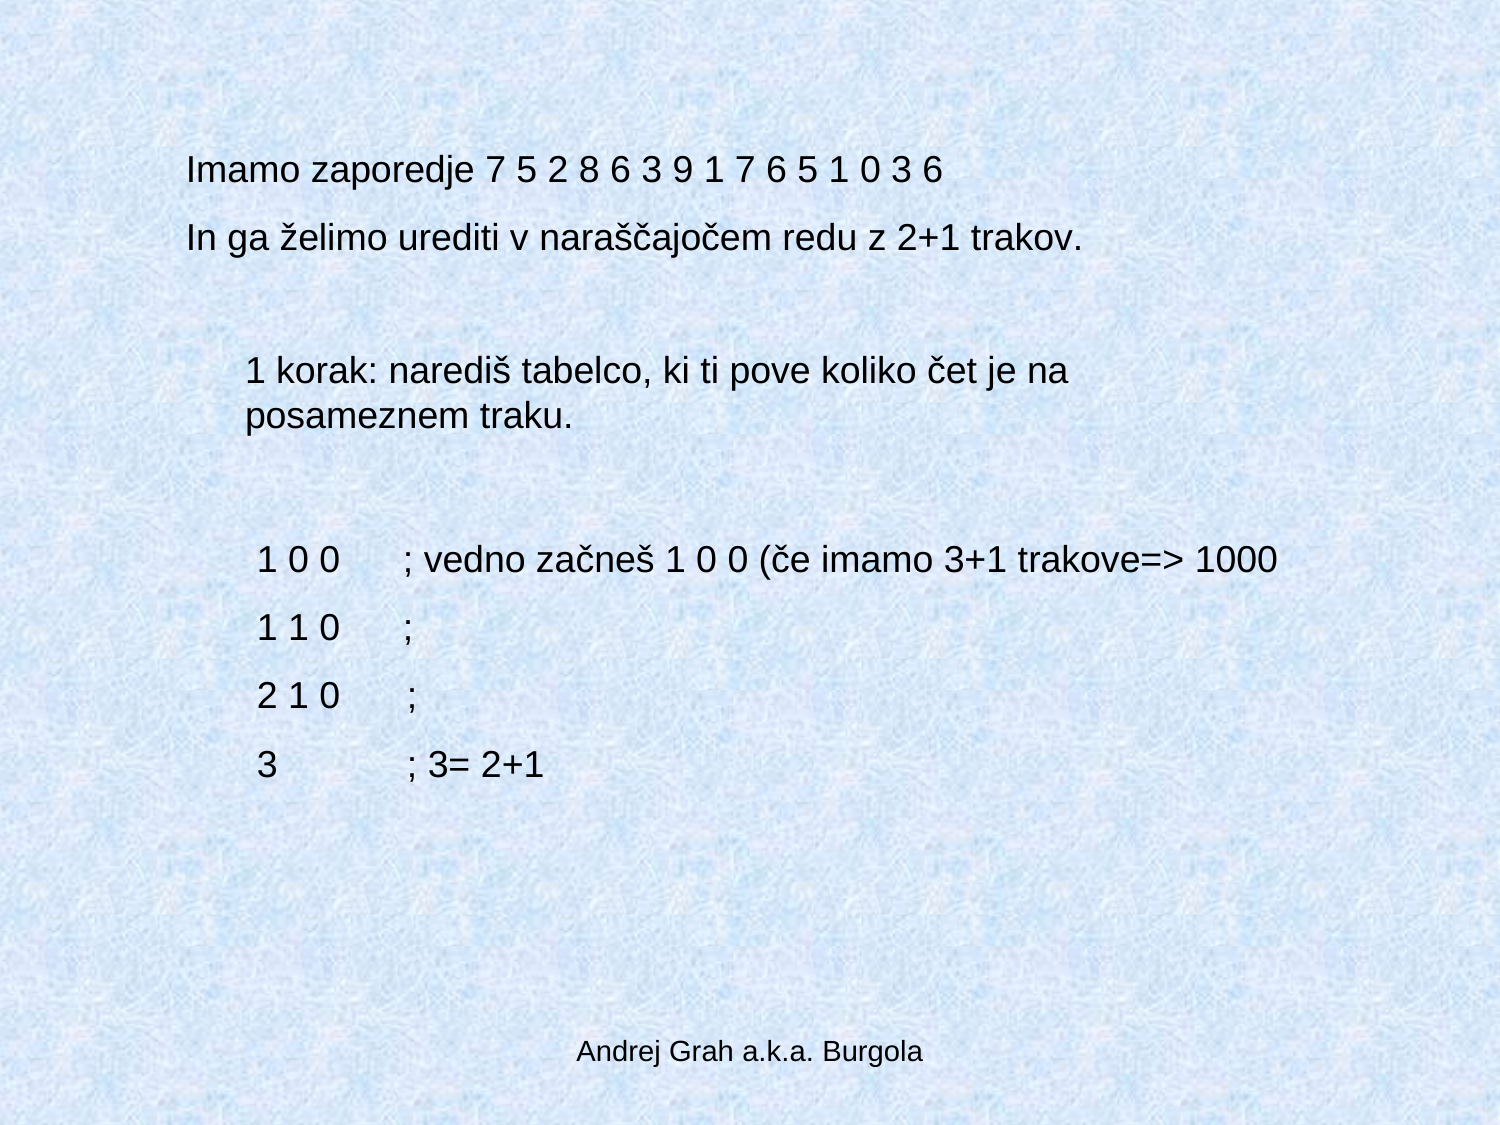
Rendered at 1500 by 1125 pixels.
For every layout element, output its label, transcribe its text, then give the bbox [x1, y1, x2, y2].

text_box Andrej Grah a.k.a. Burgola [512, 1024, 988, 1103]
text_box 1 0 0 ; vedno začneš 1 0 0 (če imamo 3+1 trakove=> 1000 1 1 0 ; 2 1 0 ; 3 ; 3= 2+1 [242, 527, 1400, 793]
text_box Imamo zaporedje 7 5 2 8 6 3 9 1 7 6 5 1 0 3 6 In ga želimo urediti v naraščajočem redu z 2+1 trakov. [171, 137, 1223, 267]
text_box 1 korak: narediš tabelco, ki ti pove koliko čet je na posameznem traku. [230, 337, 1223, 444]
picture [0, 0, 1500, 1125]
